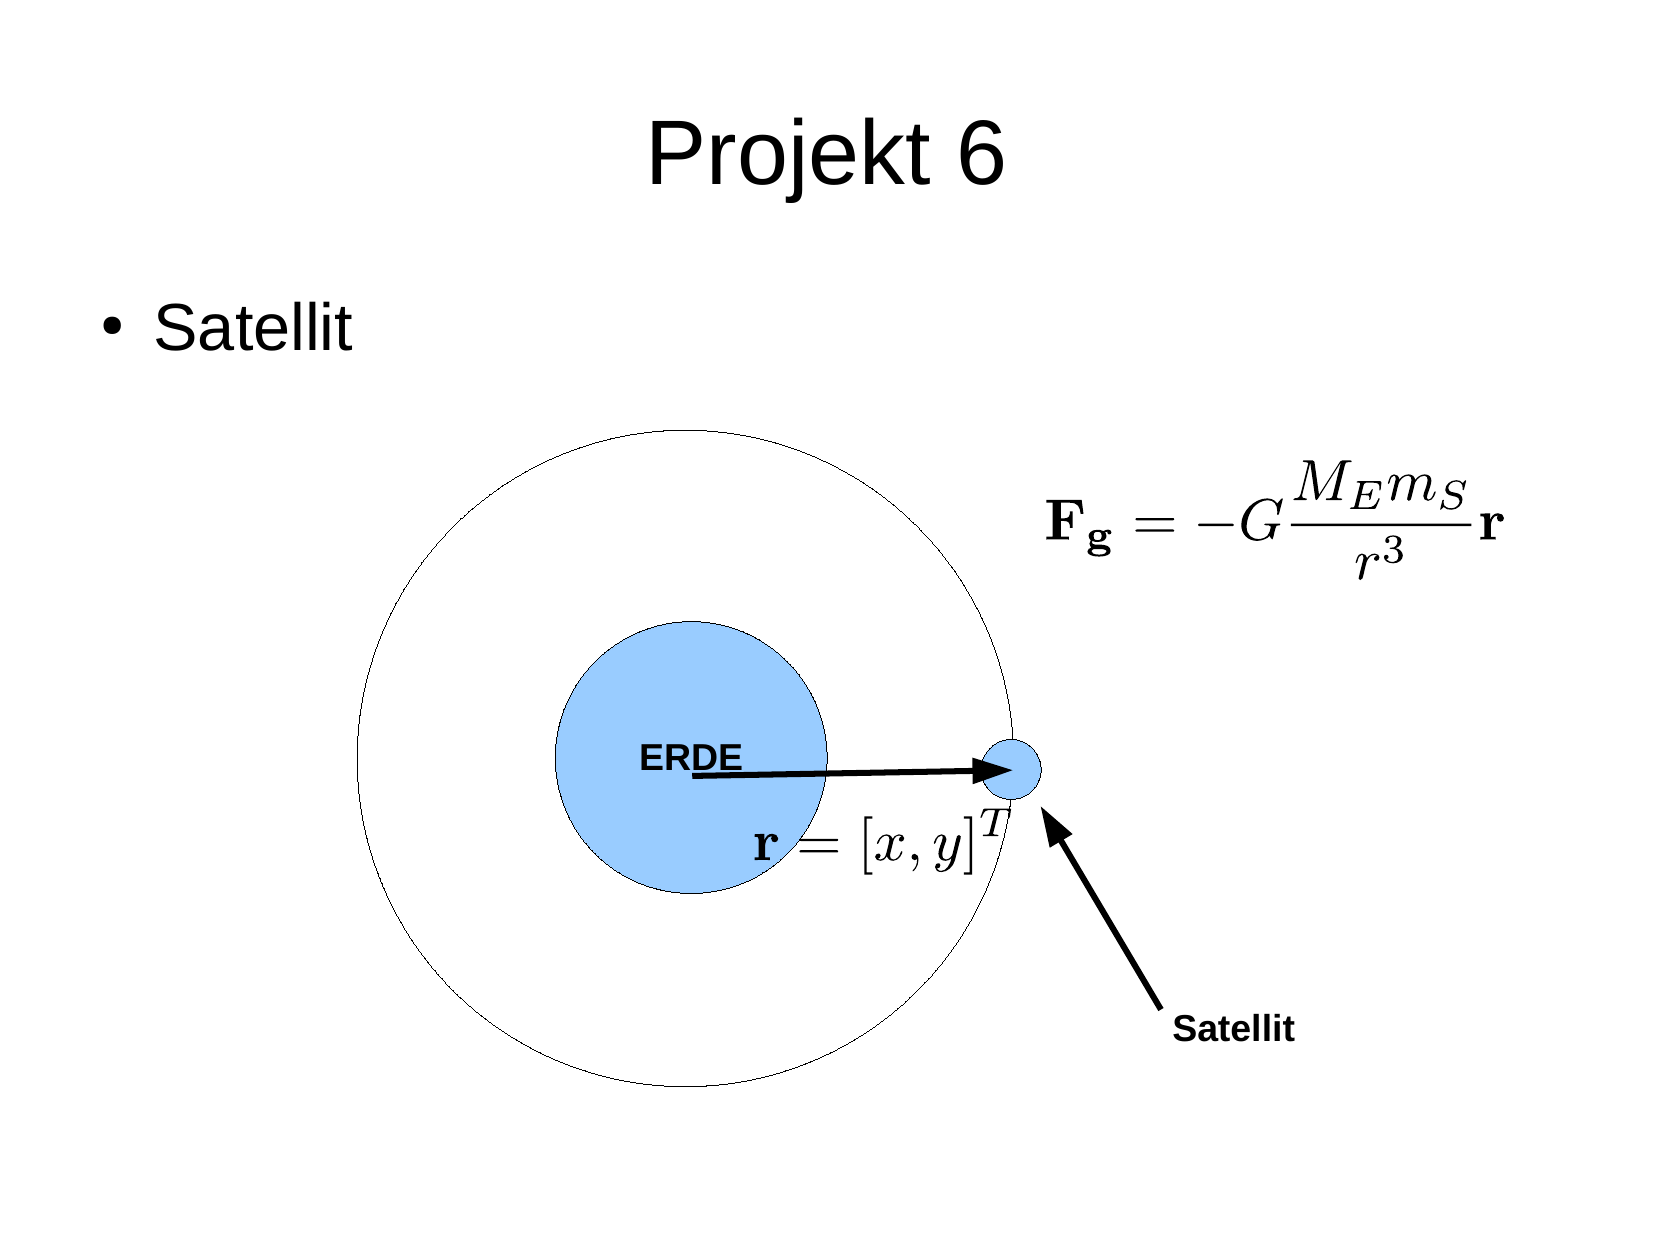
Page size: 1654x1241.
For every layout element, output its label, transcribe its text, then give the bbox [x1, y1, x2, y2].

text_box Satellit [1157, 1000, 1310, 1058]
text_box [752, 808, 1013, 875]
list Satellit [82, 290, 1571, 1094]
text_box [1043, 460, 1506, 581]
text_box ERDE [555, 621, 828, 894]
title Projekt 6 [82, 56, 1571, 250]
text_box [982, 739, 1042, 800]
